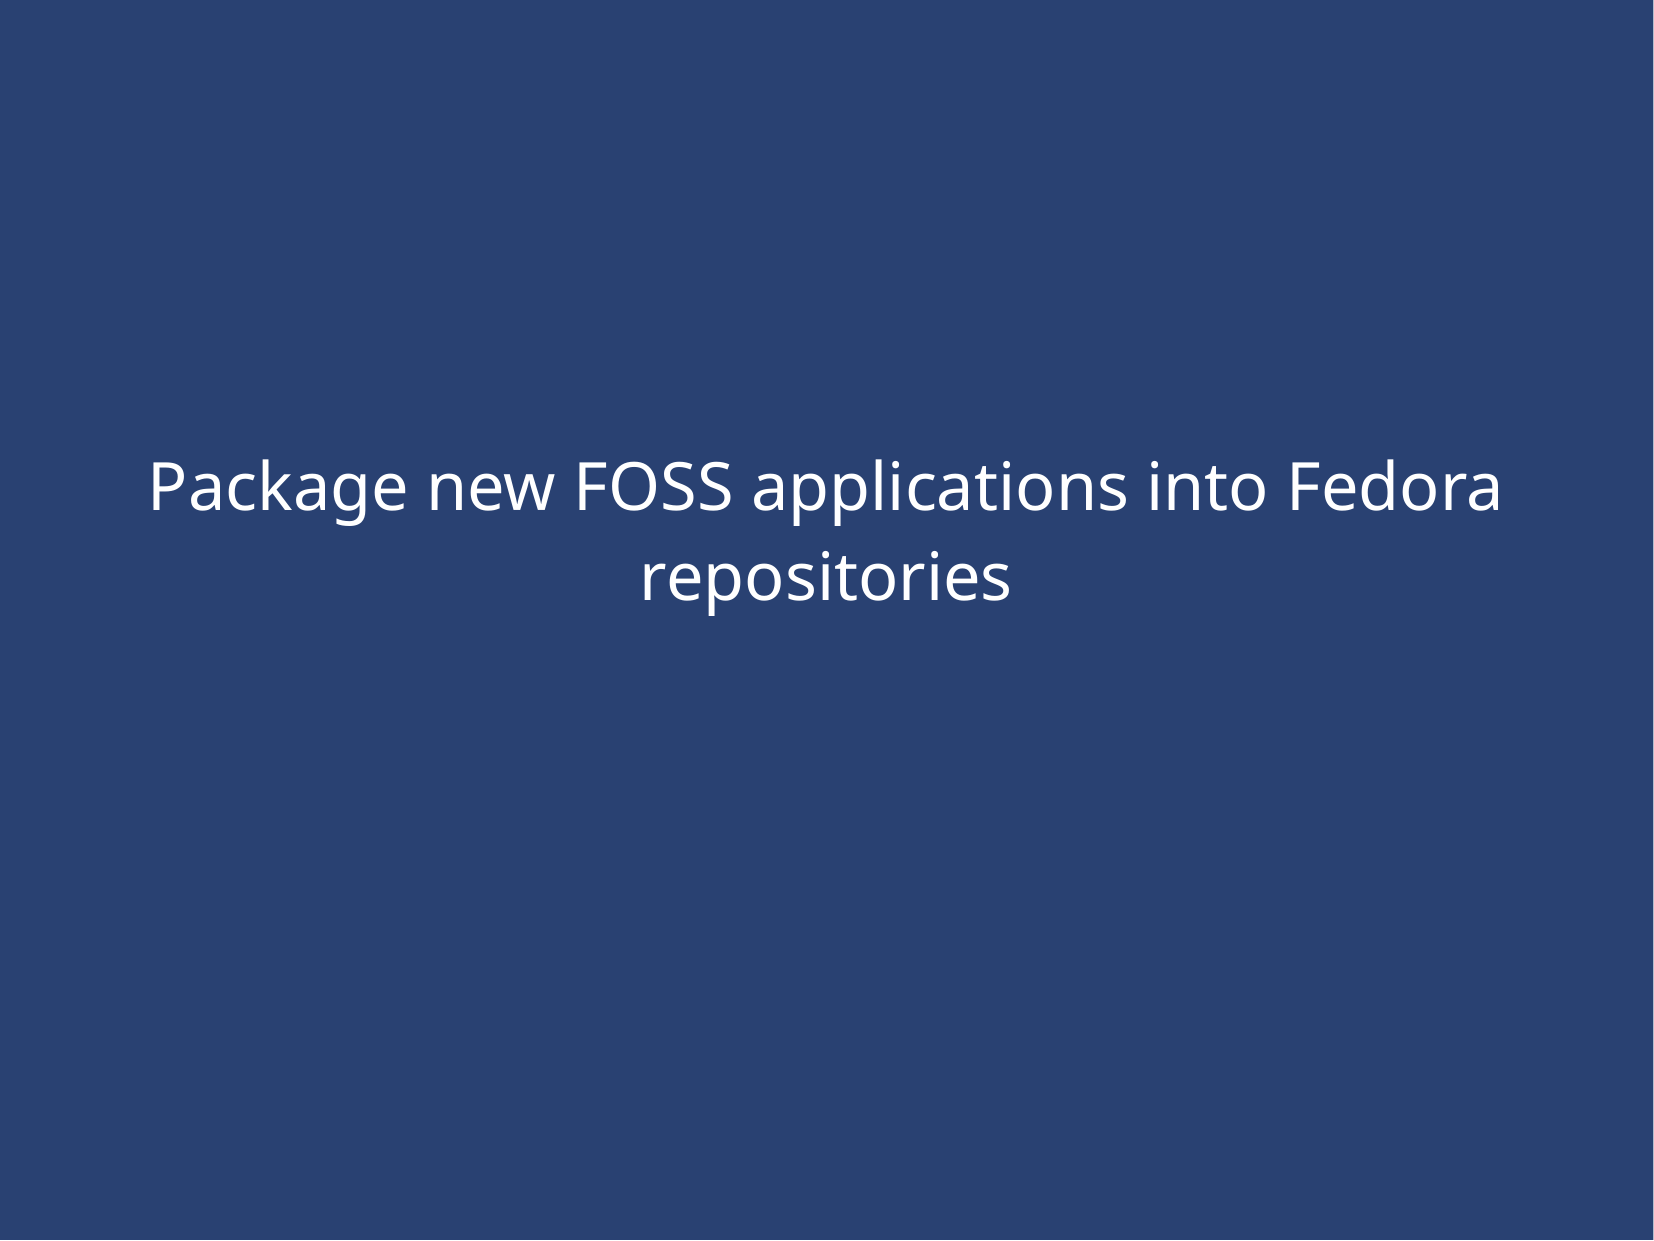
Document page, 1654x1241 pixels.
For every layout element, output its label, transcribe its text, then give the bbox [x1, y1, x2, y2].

subtitle Package new FOSS applications into Fedora repositories [82, 49, 1571, 1109]
